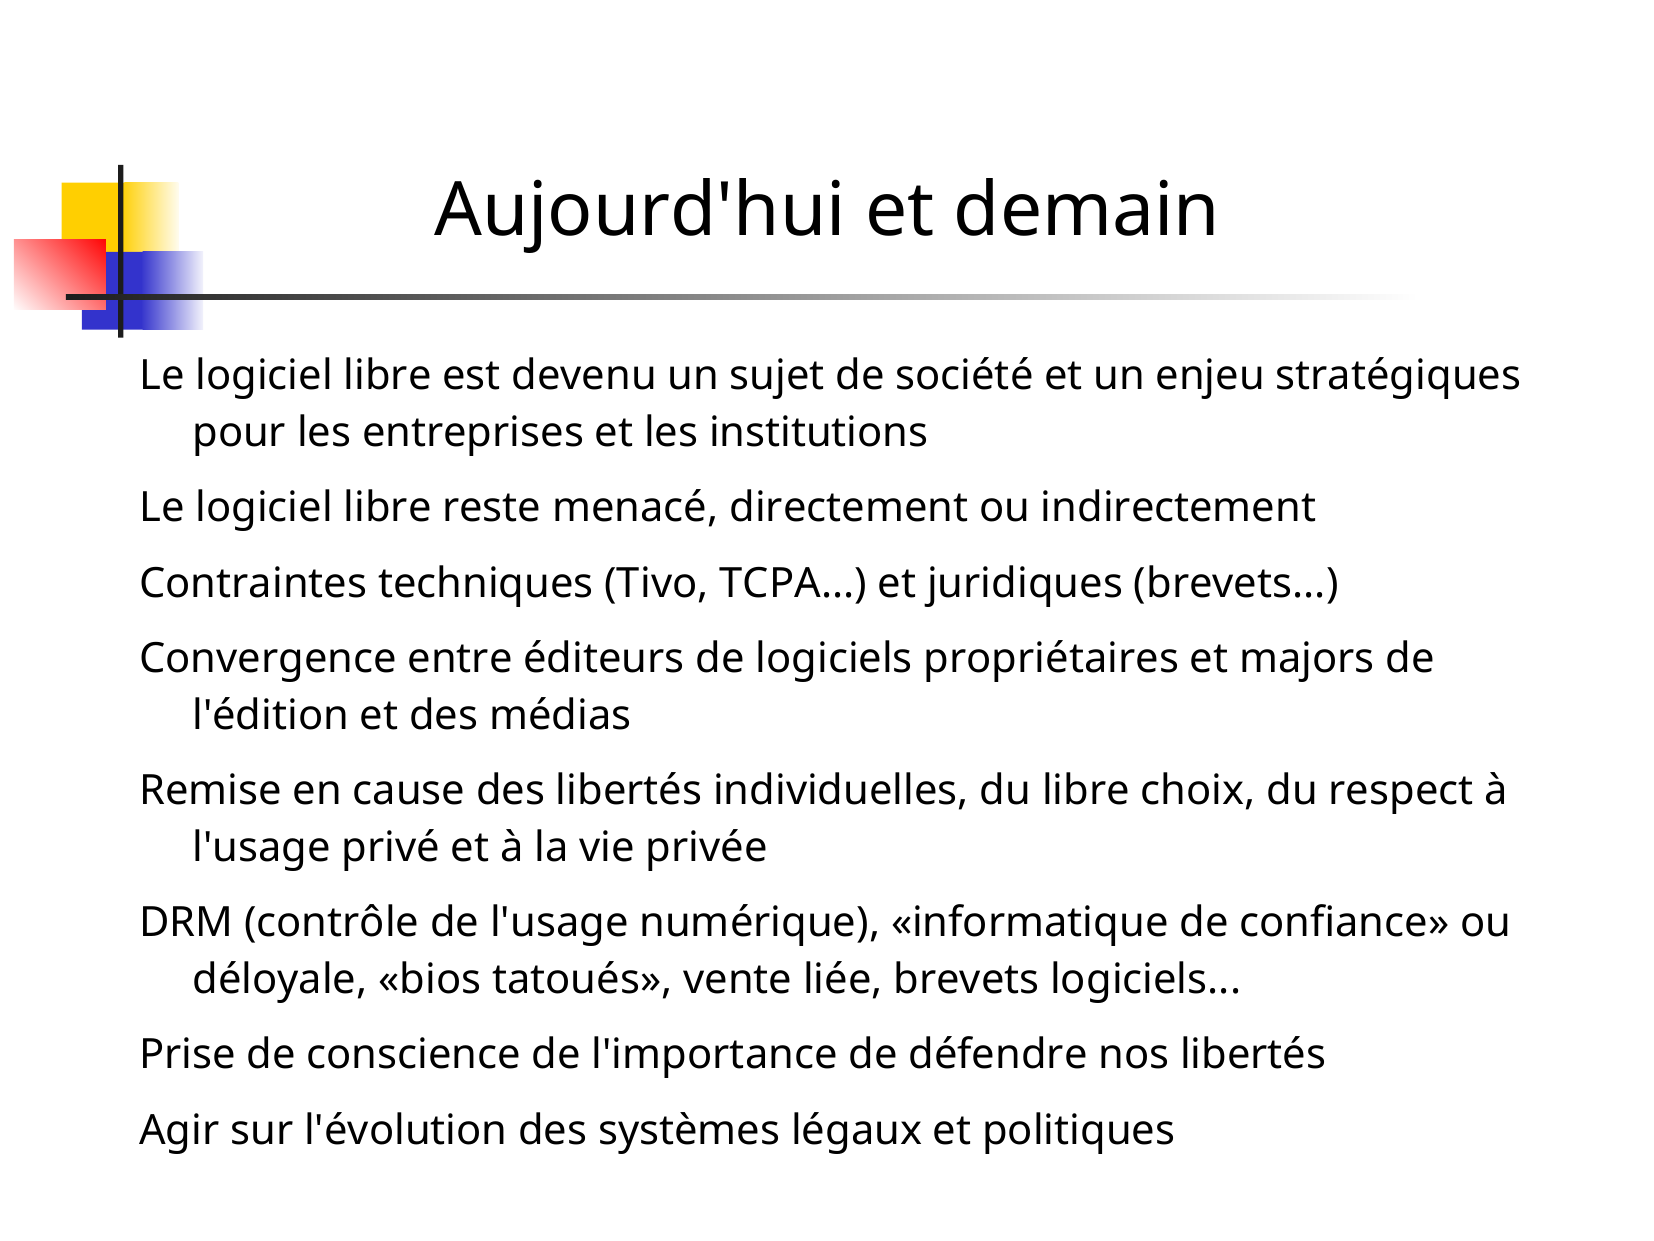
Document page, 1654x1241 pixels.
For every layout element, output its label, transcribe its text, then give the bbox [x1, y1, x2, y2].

list Le logiciel libre est devenu un sujet de société et un enjeu stratégiques pour les entreprises et les institutions Le logiciel libre reste menacé, directement ou indirectement Contraintes techniques (Tivo, TCPA...) et juridiques (brevets...) Convergence entre éditeurs de logiciels propriétaires et majors de l'édition et des médias Remise en cause des libertés individuelles, du libre choix, du respect à l'usage privé et à la vie privée DRM (contrôle de l'usage numérique), «informatique de confiance» ou déloyale, «bios tatoués», vente liée, brevets logiciels... Prise de conscience de l'importance de défendre nos libertés Agir sur l'évolution des systèmes légaux et politiques [121, 344, 1534, 1133]
title Aujourd'hui et demain [121, 102, 1534, 311]
